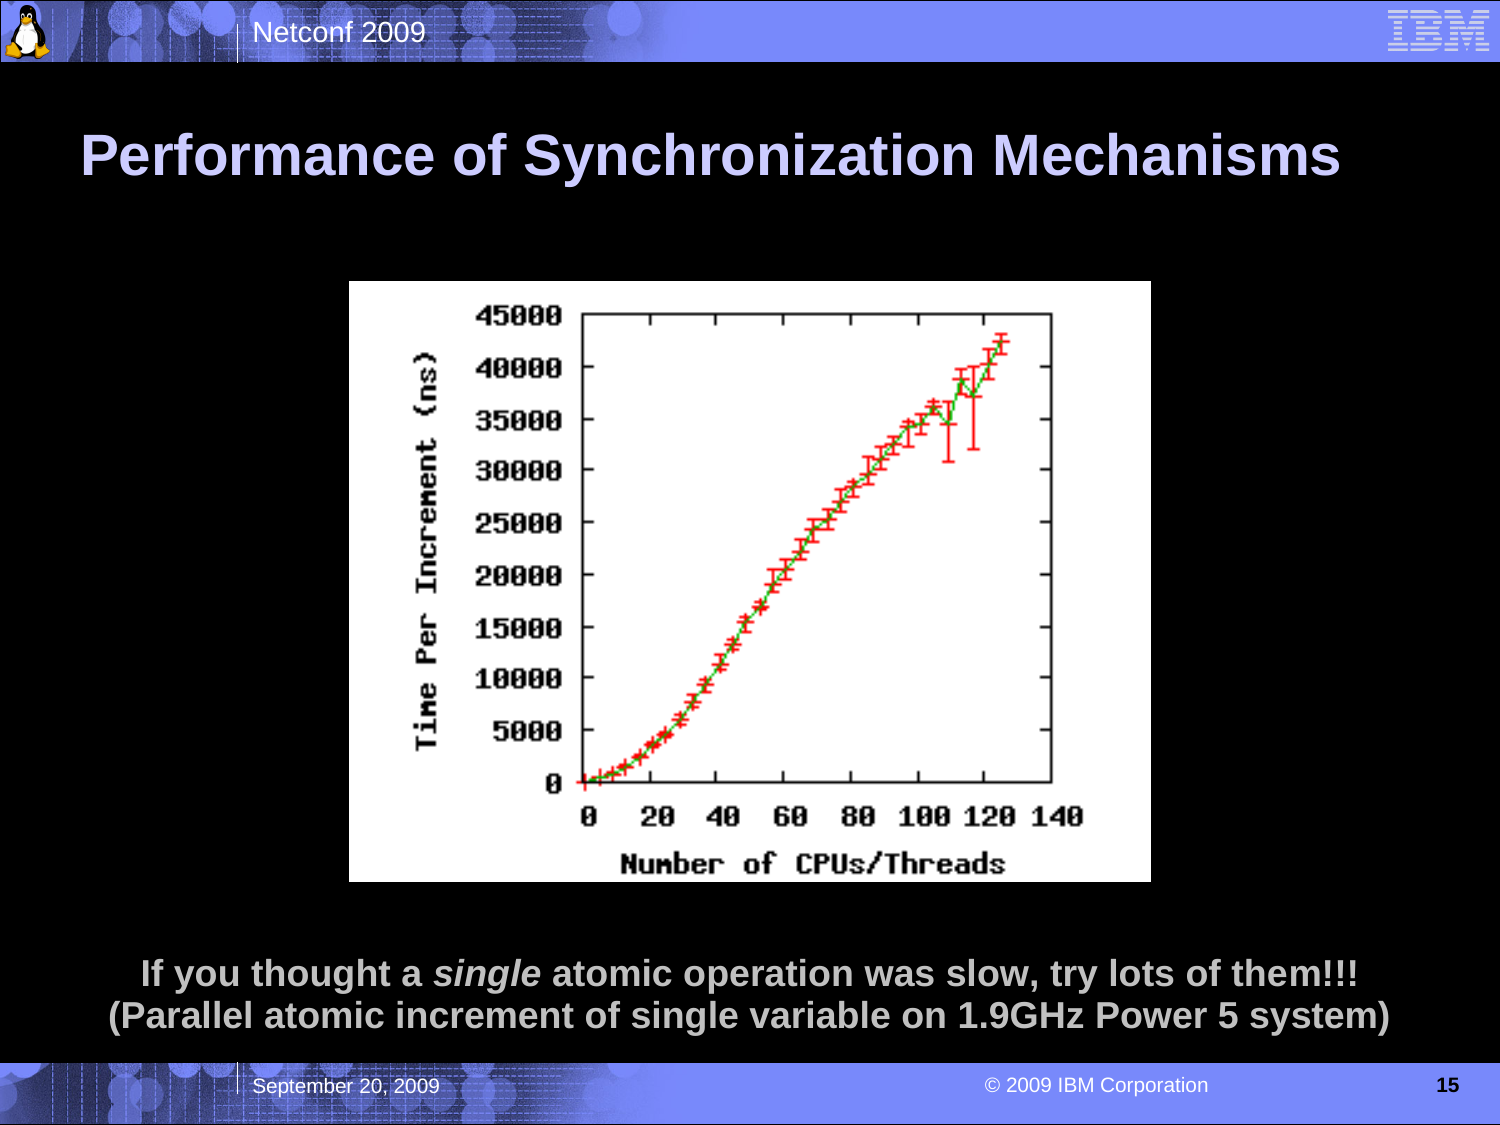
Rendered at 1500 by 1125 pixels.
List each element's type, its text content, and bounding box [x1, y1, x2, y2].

picture [1, 1, 1500, 62]
text_box If you thought a single atomic operation was slow, try lots of them!!! (Parallel atomic increment of single variable on 1.9GHz Power 5 system) [93, 945, 1407, 1045]
picture [349, 281, 1151, 882]
picture [0, 1063, 1500, 1124]
title Performance of Synchronization Mechanisms [79, 116, 1433, 199]
